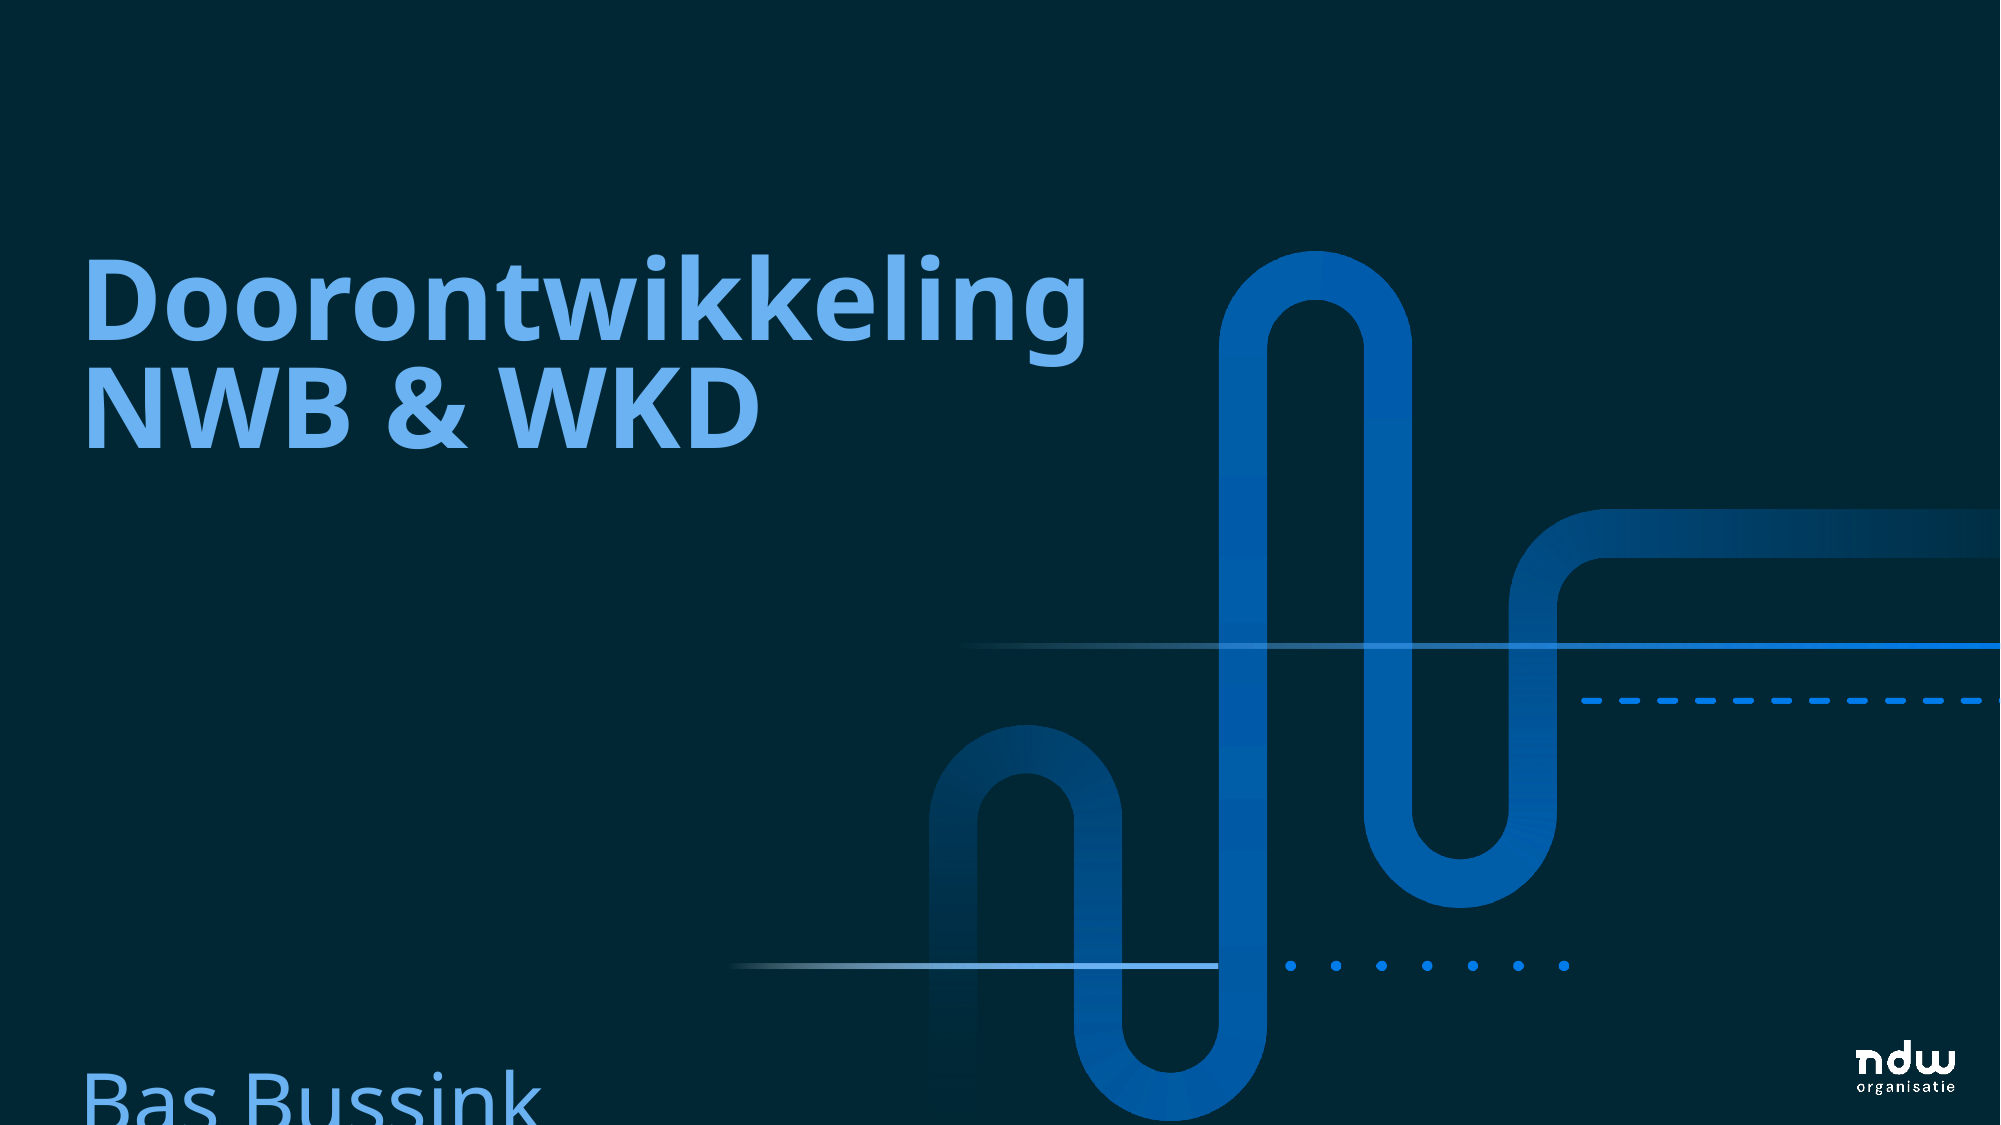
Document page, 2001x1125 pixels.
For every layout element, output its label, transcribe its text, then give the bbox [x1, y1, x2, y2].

title Doorontwikkeling NWB & WKD Bas Bussink Product Owner NWB [64, 246, 1313, 752]
